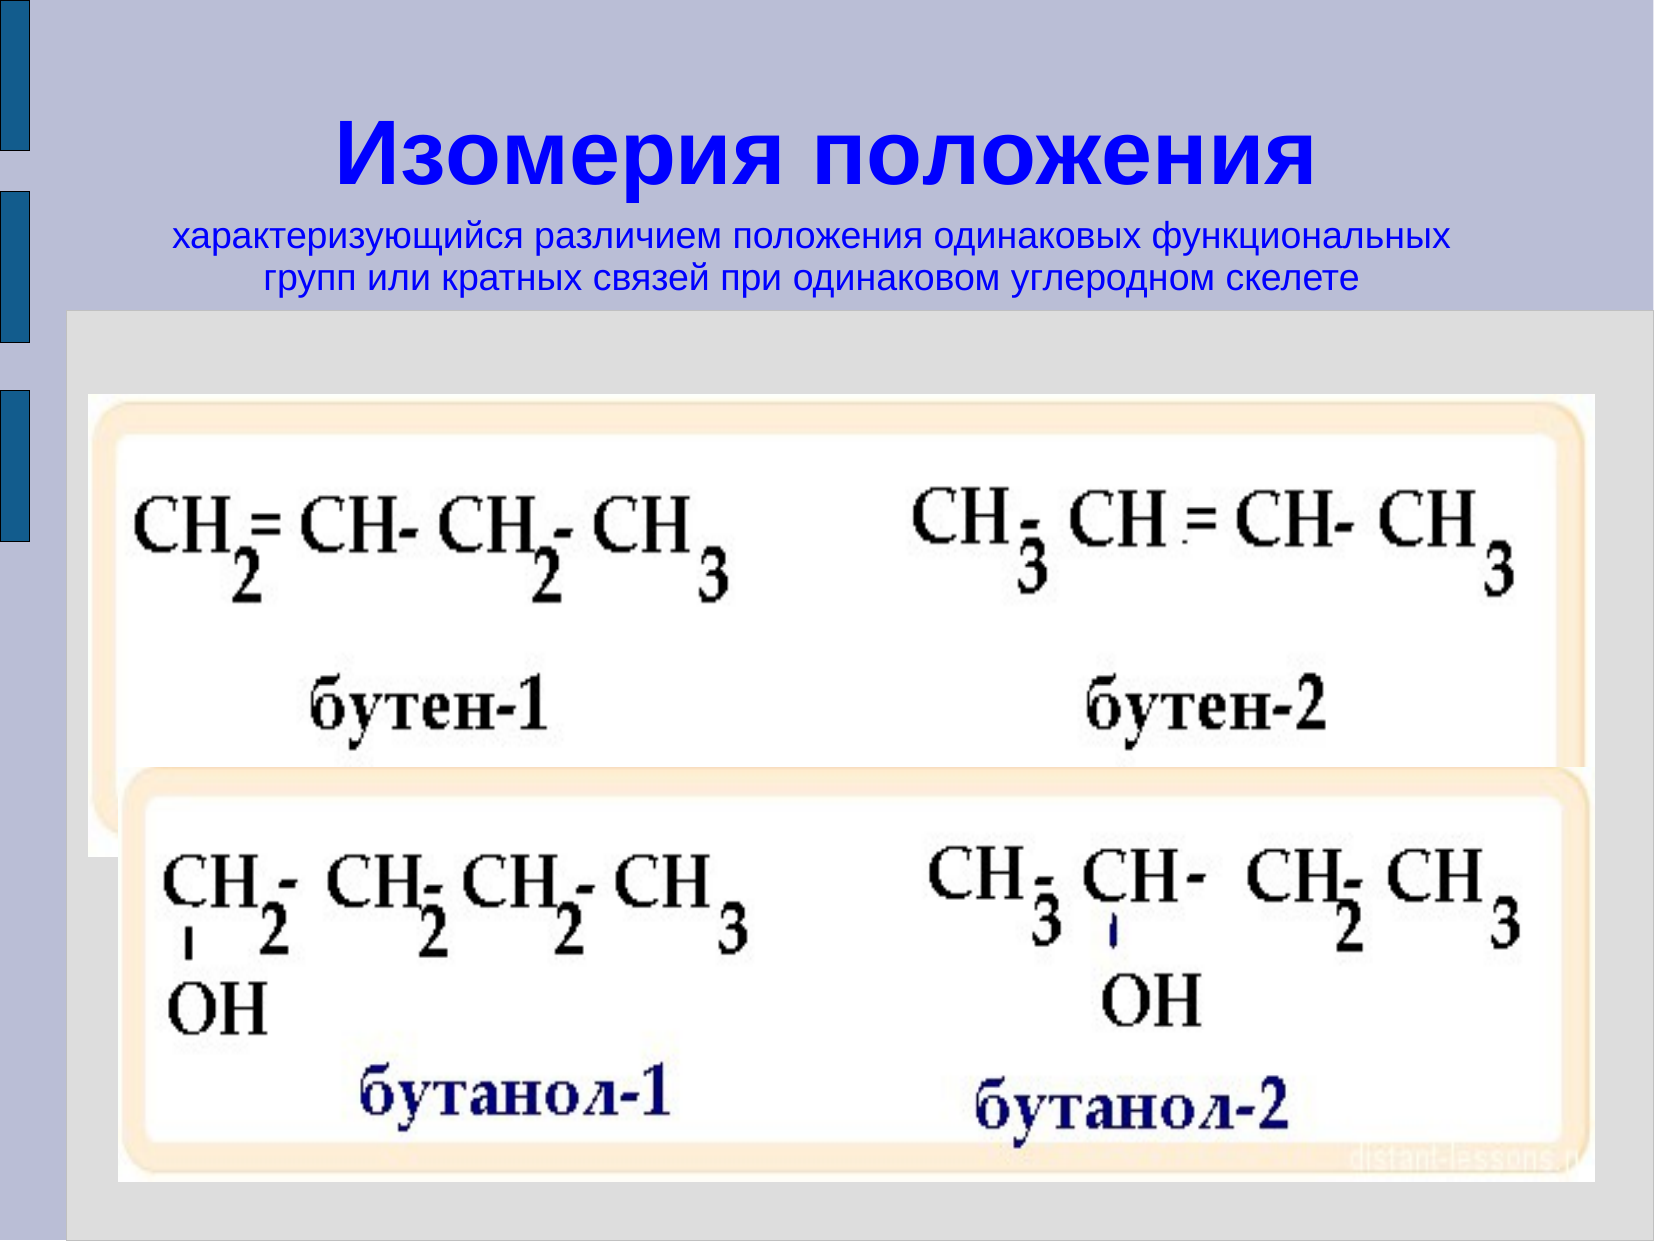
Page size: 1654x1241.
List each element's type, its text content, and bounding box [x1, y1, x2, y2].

text_box характеризующийся различием положения одинаковых функциональных групп или кратных связей при одинаковом углеродном скелете [118, 206, 1506, 355]
picture [88, 394, 1595, 1182]
title Изомерия положения [82, 56, 1571, 250]
